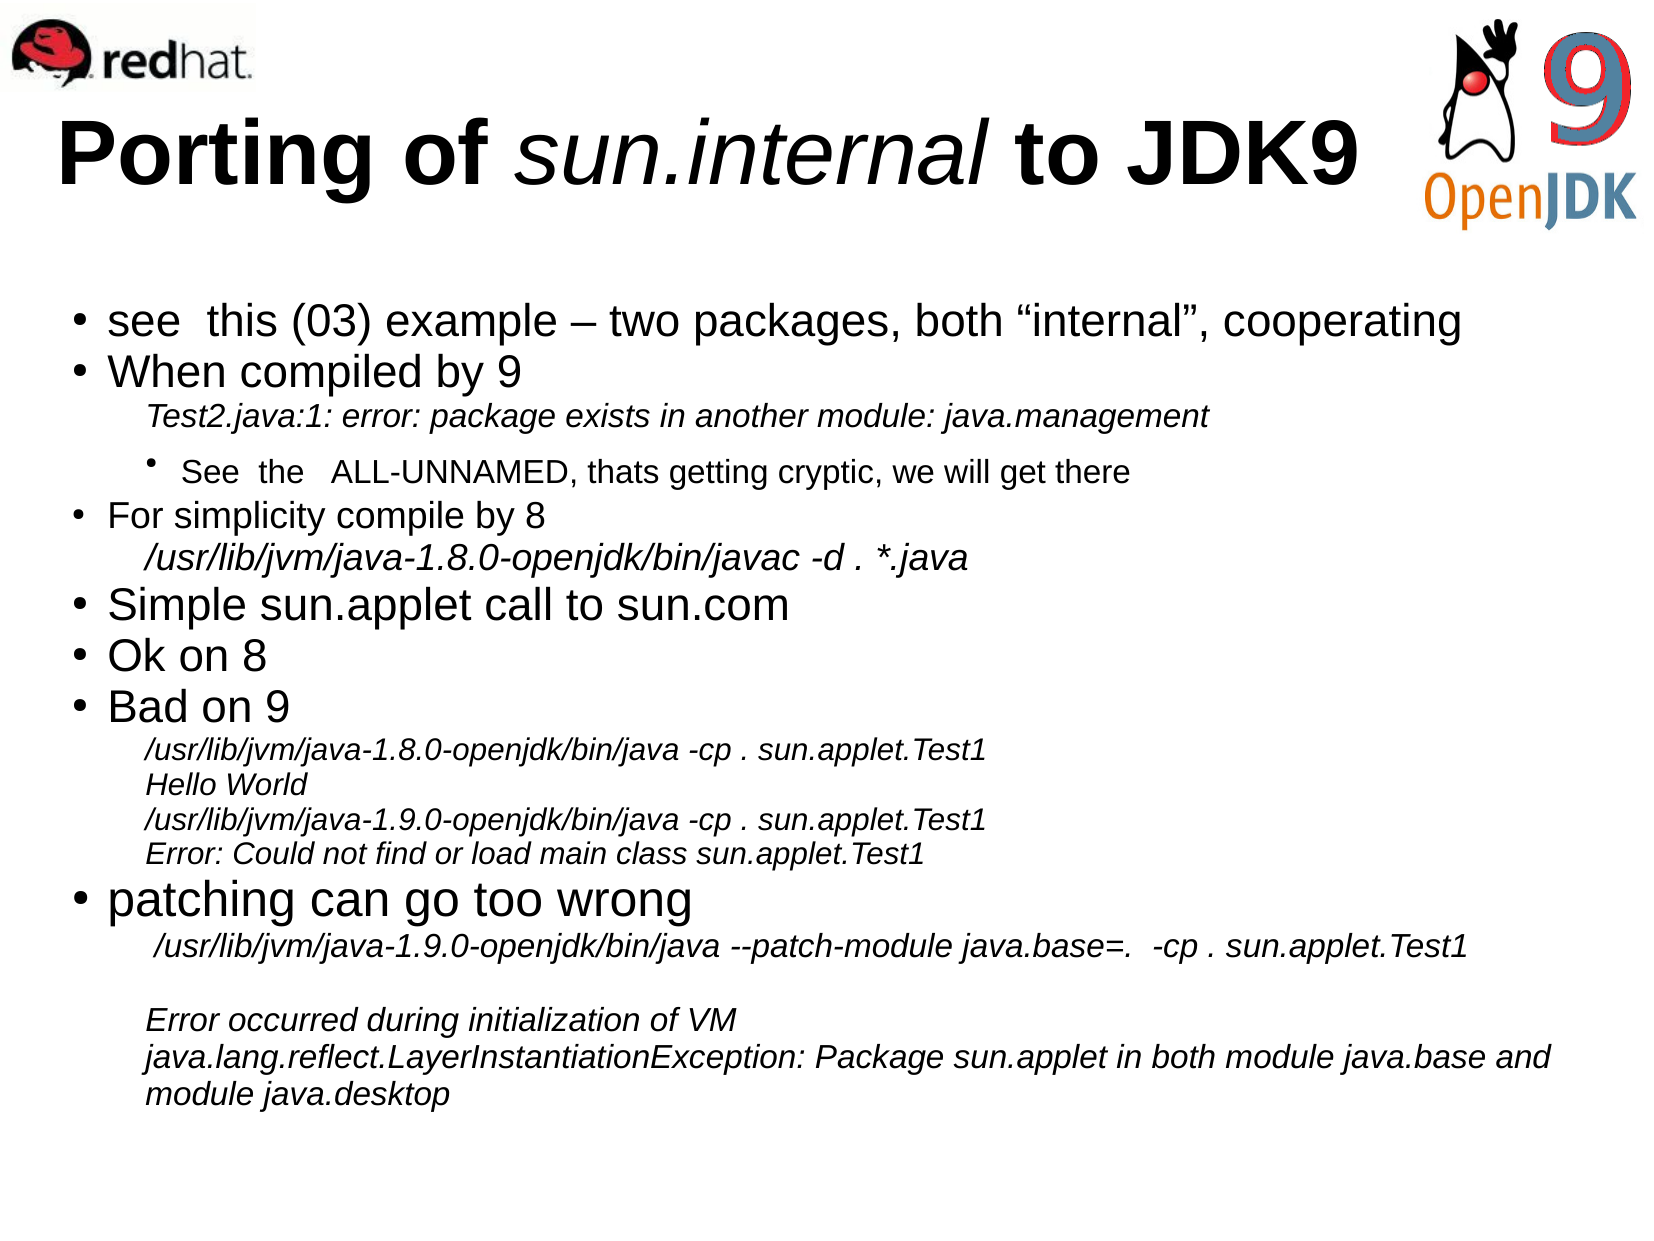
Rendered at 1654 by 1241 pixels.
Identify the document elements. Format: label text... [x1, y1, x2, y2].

title Porting of sun.internal to JDK9 [0, 49, 1453, 257]
subtitle see this (03) example – two packages, both “internal”, cooperating When compiled by 9 Test2.java:1: error: package exists in another module: java.management See the ALL-UNNAMED, thats getting cryptic, we will get there For simplicity compile by 8 /usr/lib/jvm/java-1.8.0-openjdk/bin/javac -d . *.java Simple sun.applet call to sun.com Ok on 8 Bad on 9 /usr/lib/jvm/java-1.8.0-openjdk/bin/java -cp . sun.applet.Test1 Hello World /usr/lib/jvm/java-1.9.0-openjdk/bin/java -cp . sun.applet.Test1 Error: Could not find or load main class sun.applet.Test1 patching can go too wrong /usr/lib/jvm/java-1.9.0-openjdk/bin/java --patch-module java.base=. -cp . sun.applet.Test1 Error occurred during initialization of VM java.lang.reflect.LayerInstantiationException: Package sun.applet in both module java.base and module java.desktop [71, 251, 1561, 1156]
picture [0, 3, 256, 92]
picture [1410, 4, 1651, 245]
